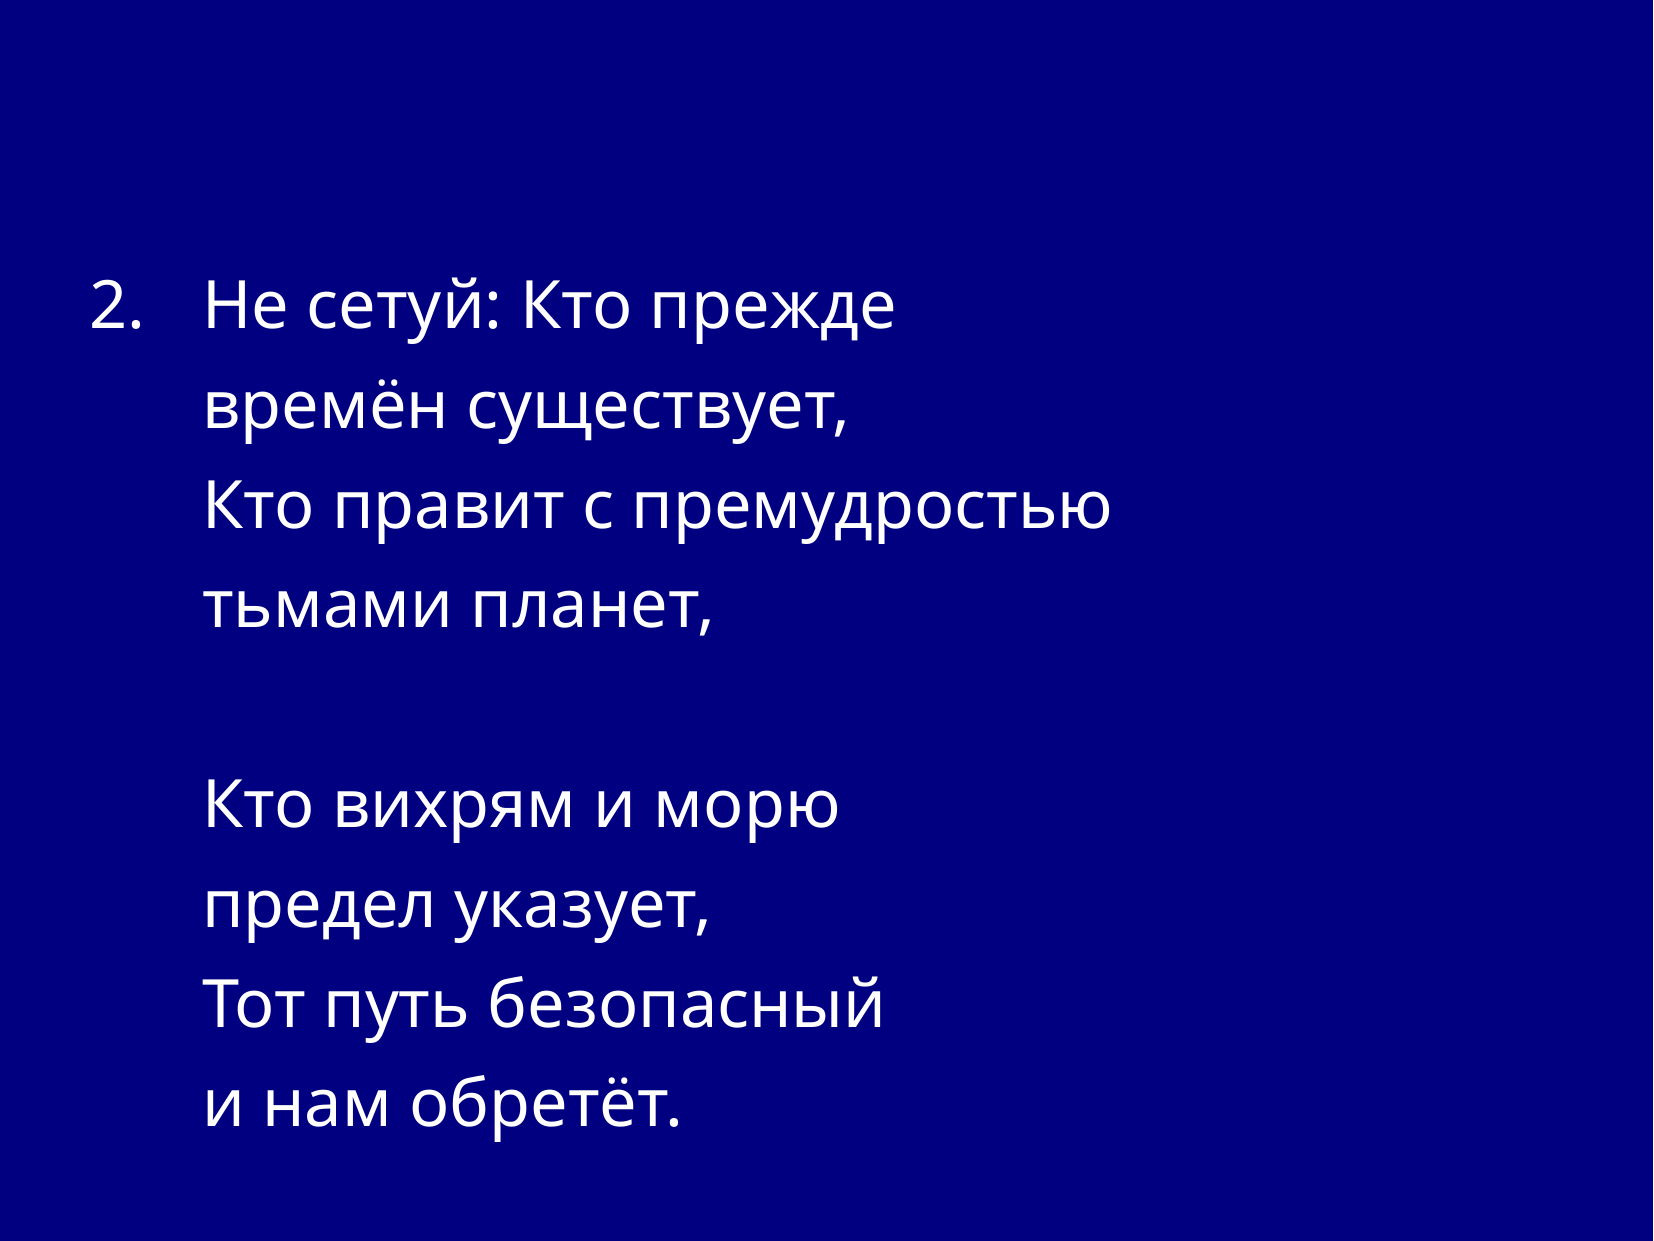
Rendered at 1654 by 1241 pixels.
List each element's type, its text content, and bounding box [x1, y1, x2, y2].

text_box 2. Не сетуй: Кто прежде времён существует, Кто правит с премудростью тьмами планет, Кто вихрям и морю предел указует, Тот путь безопасный и нам обретёт. [75, 150, 1576, 1163]
